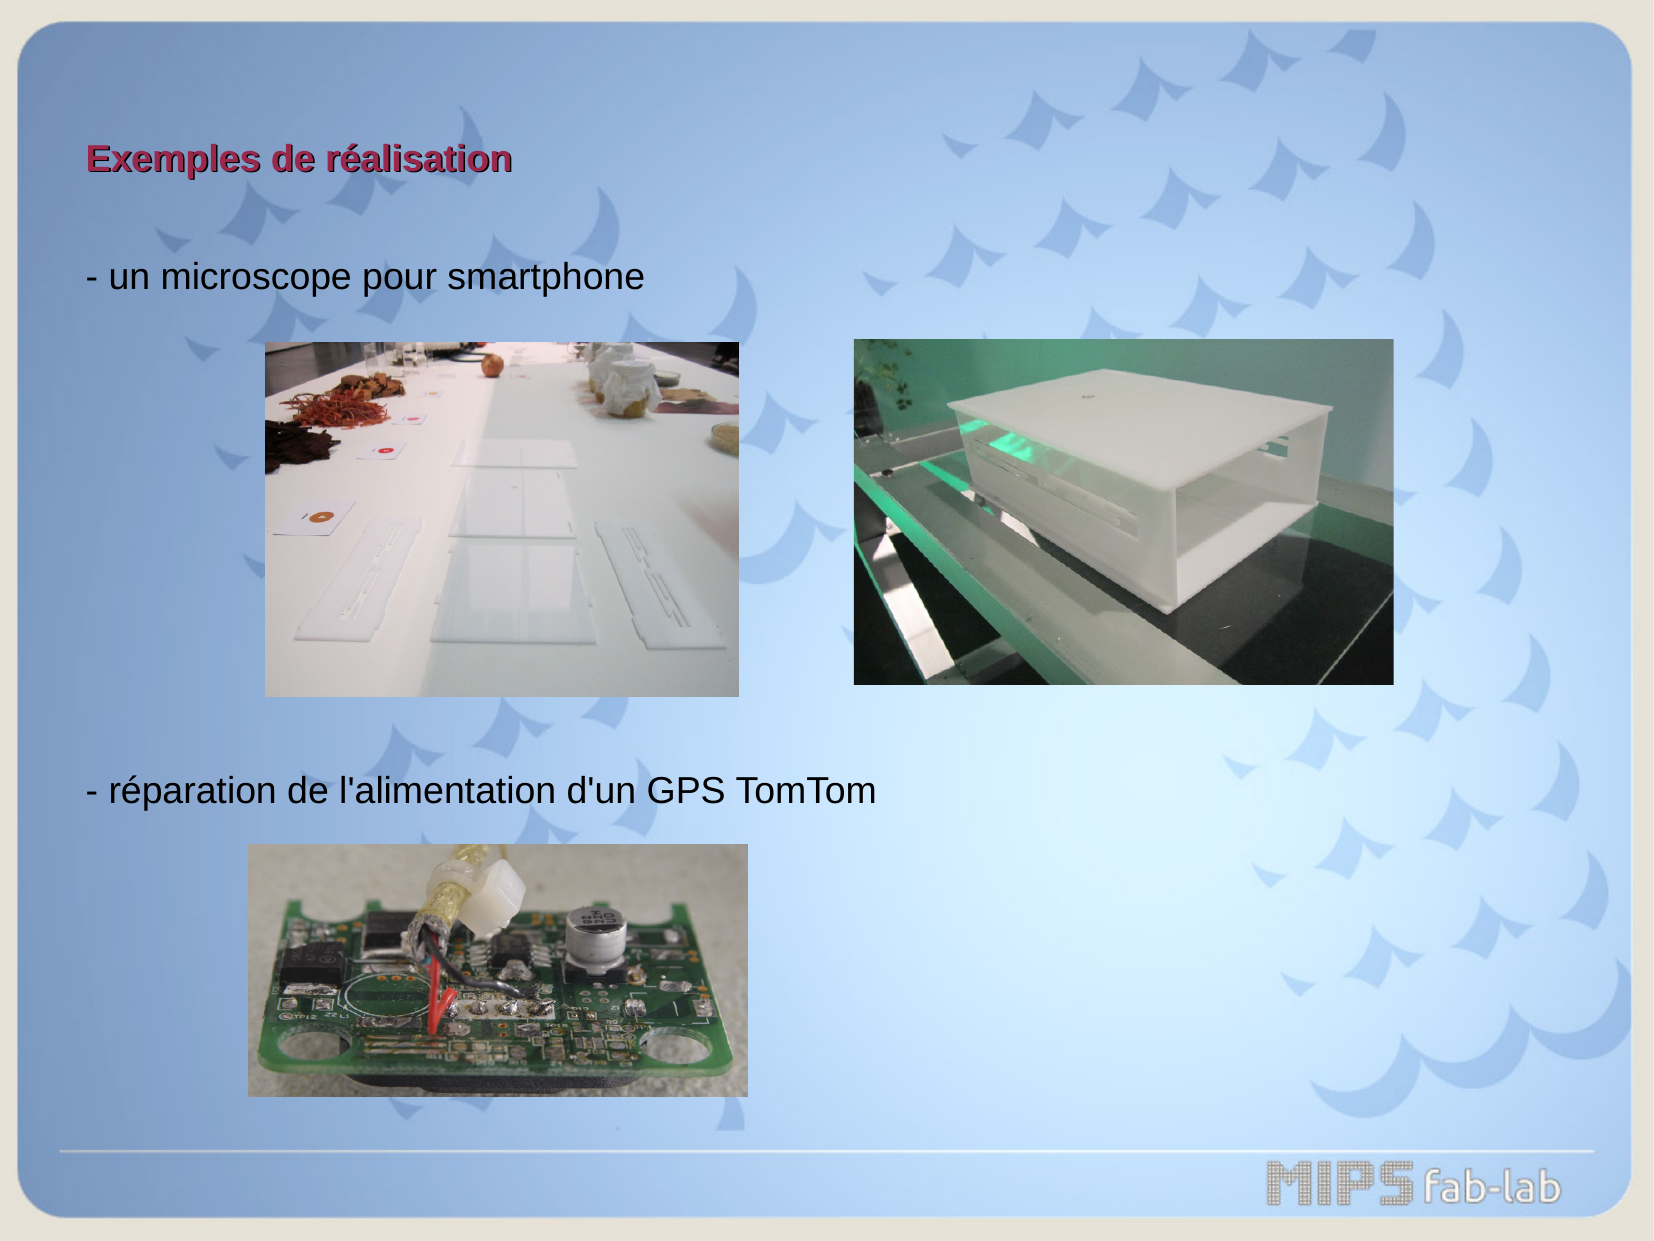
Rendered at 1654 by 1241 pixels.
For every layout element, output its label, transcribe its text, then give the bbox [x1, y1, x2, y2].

text_box Exemples de réalisation [70, 129, 528, 188]
text_box - un microscope pour smartphone [70, 248, 661, 305]
text_box - réparation de l'alimentation d'un GPS TomTom [70, 761, 893, 819]
picture [0, 0, 1654, 1241]
